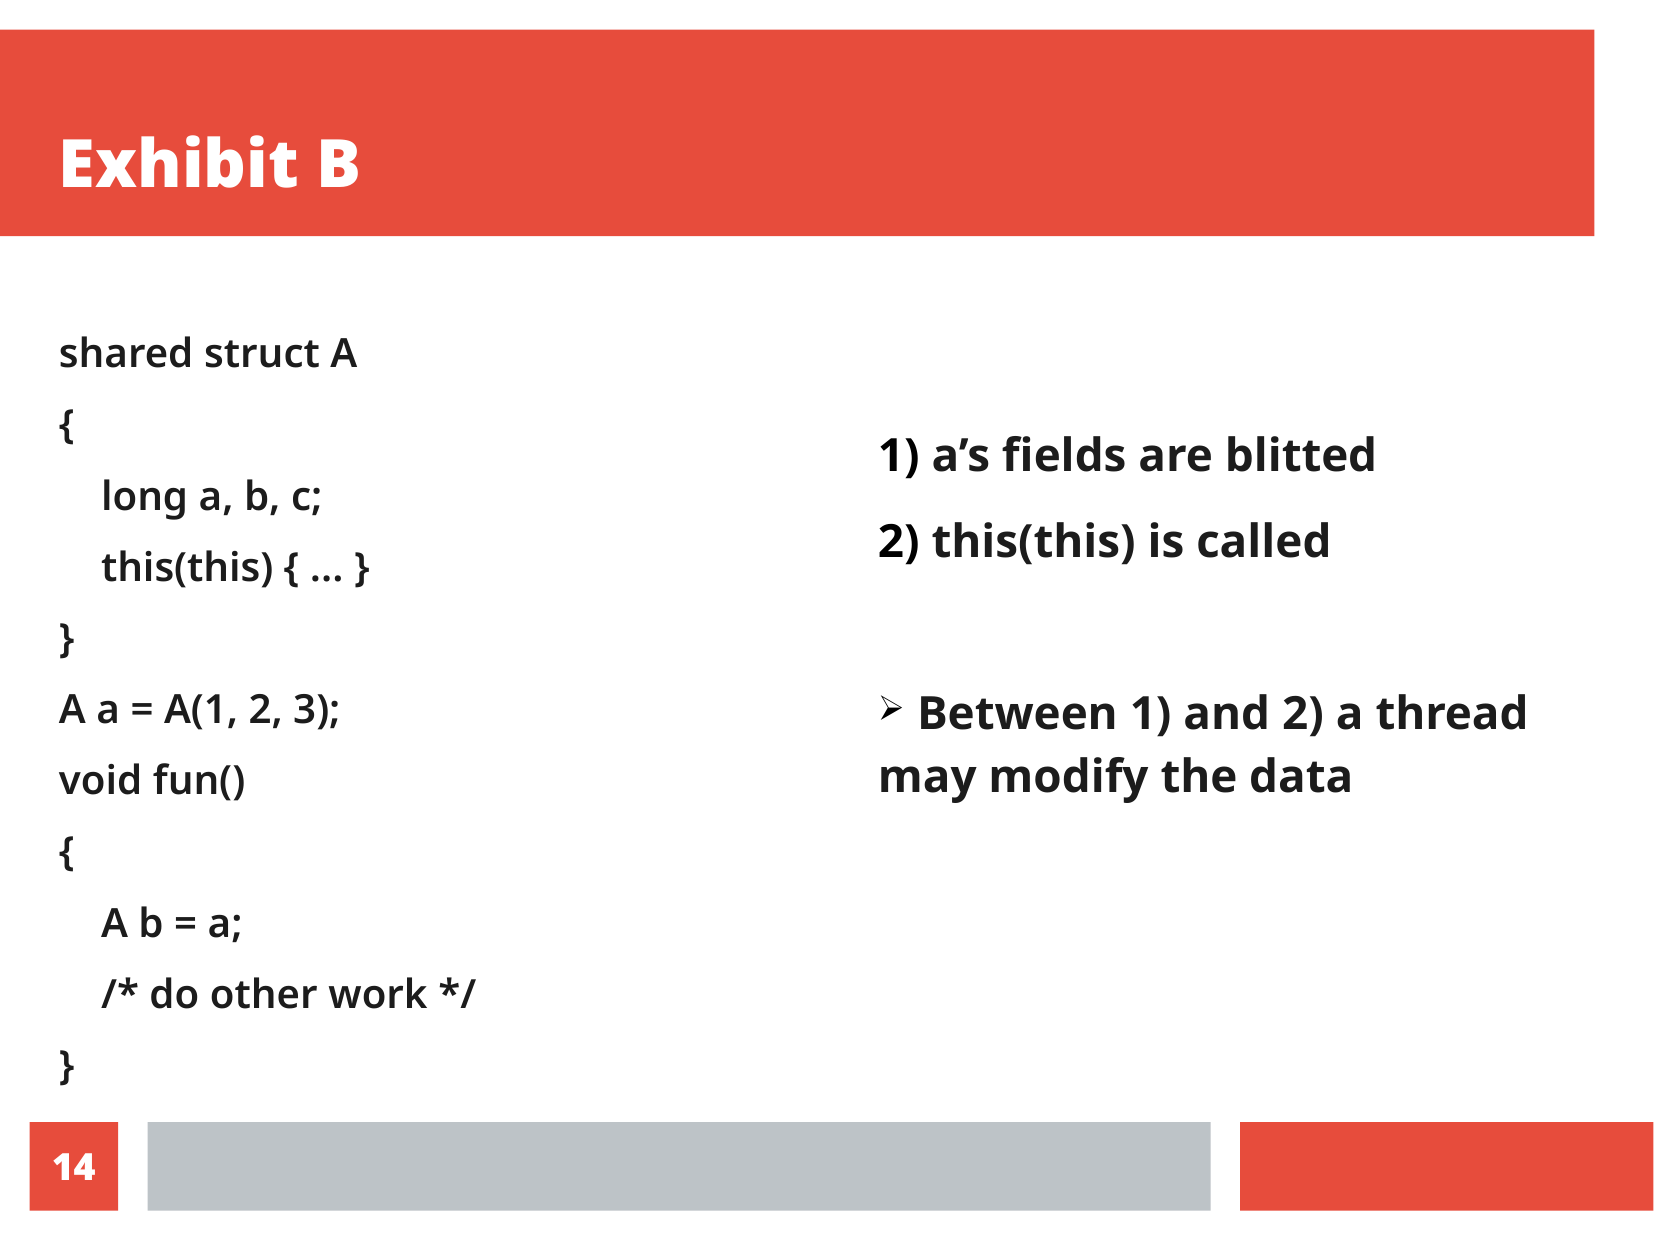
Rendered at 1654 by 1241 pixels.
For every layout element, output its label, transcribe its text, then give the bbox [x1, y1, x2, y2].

list shared struct A { long a, b, c; this(this) { ... } } A a = A(1, 2, 3); void fun() { A b = a; /* do other work */ } [59, 324, 794, 1093]
title Exhibit B [59, 59, 1595, 207]
list a’s fields are blitted this(this) is called Between 1) and 2) a thread may modify the data [830, 324, 1566, 1093]
